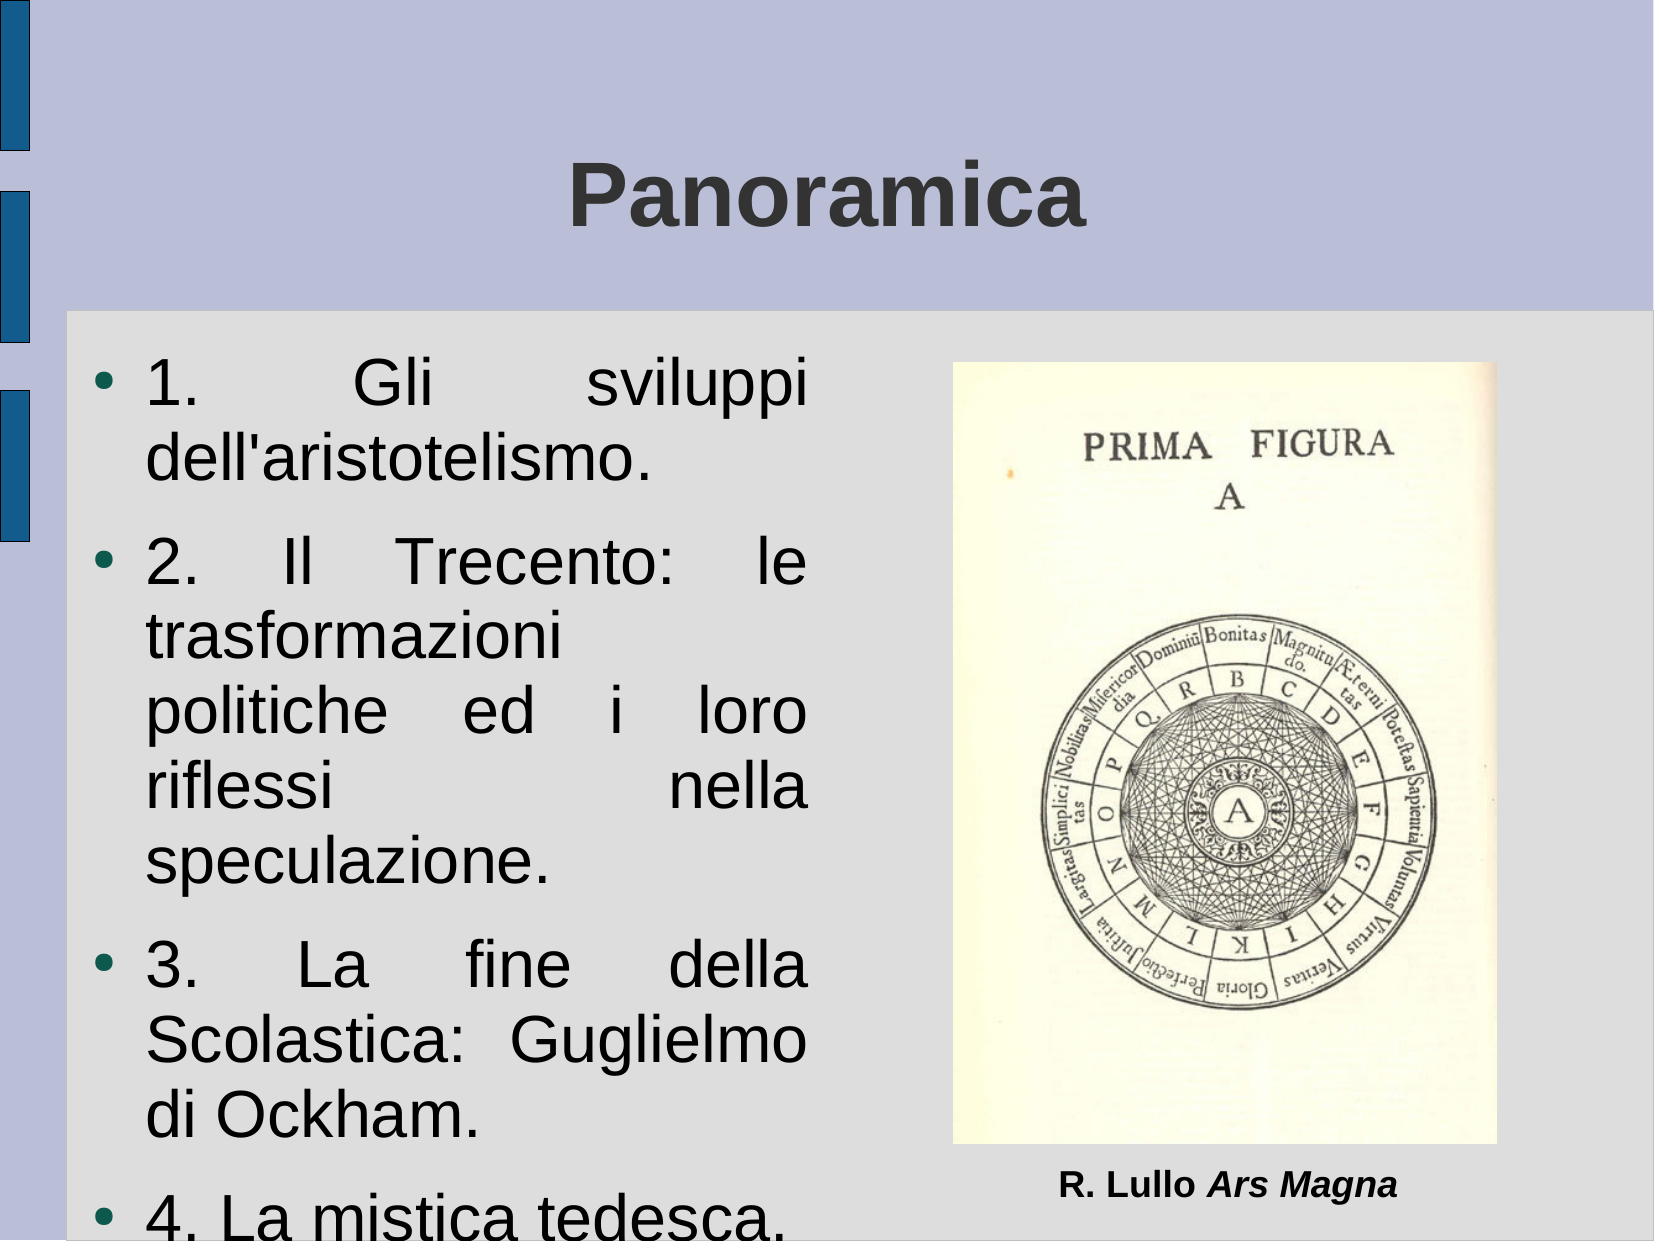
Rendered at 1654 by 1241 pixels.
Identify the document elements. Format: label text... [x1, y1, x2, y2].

list 1. Gli sviluppi dell'aristotelismo. 2. Il Trecento: le trasformazioni politiche ed i loro riflessi nella speculazione. 3. La fine della Scolastica: Guglielmo di Ockham. 4. La mistica tedesca. [74, 344, 810, 1182]
title Panoramica [121, 91, 1534, 299]
picture [953, 362, 1497, 1144]
text_box R. Lullo Ars Magna [962, 1163, 1495, 1207]
